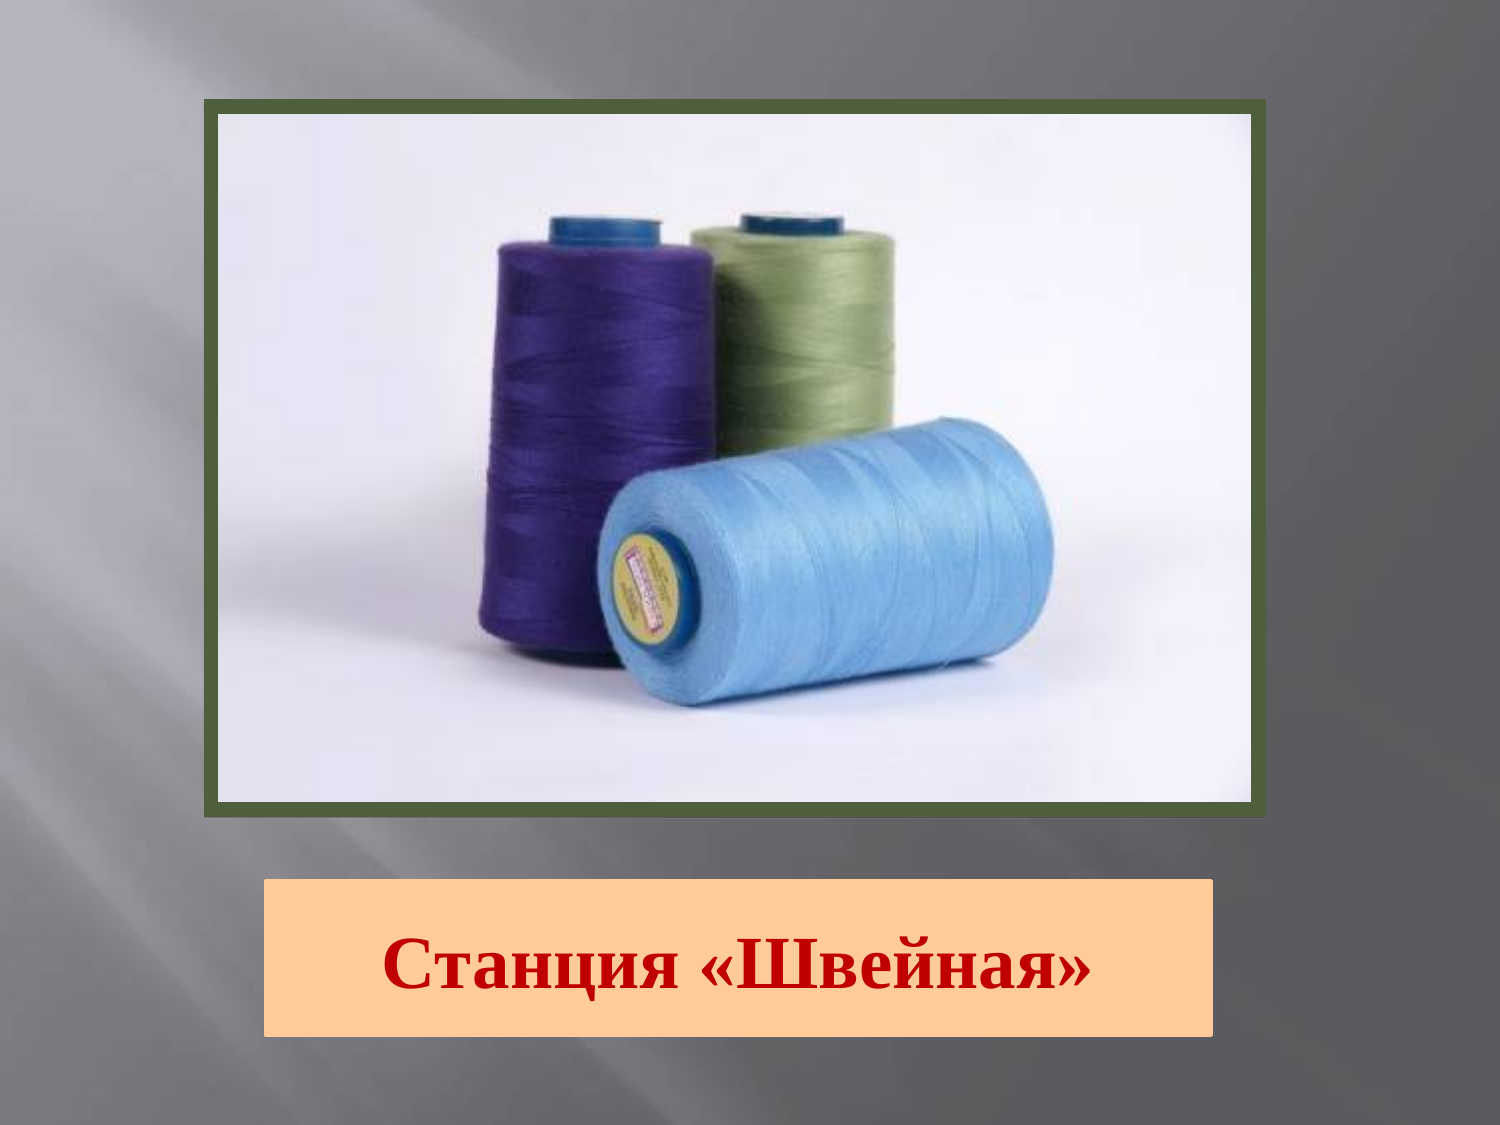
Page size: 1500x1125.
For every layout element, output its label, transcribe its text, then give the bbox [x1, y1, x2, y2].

picture [0, 0, 1500, 1125]
text_box Станция «Швейная» [265, 881, 1211, 1035]
